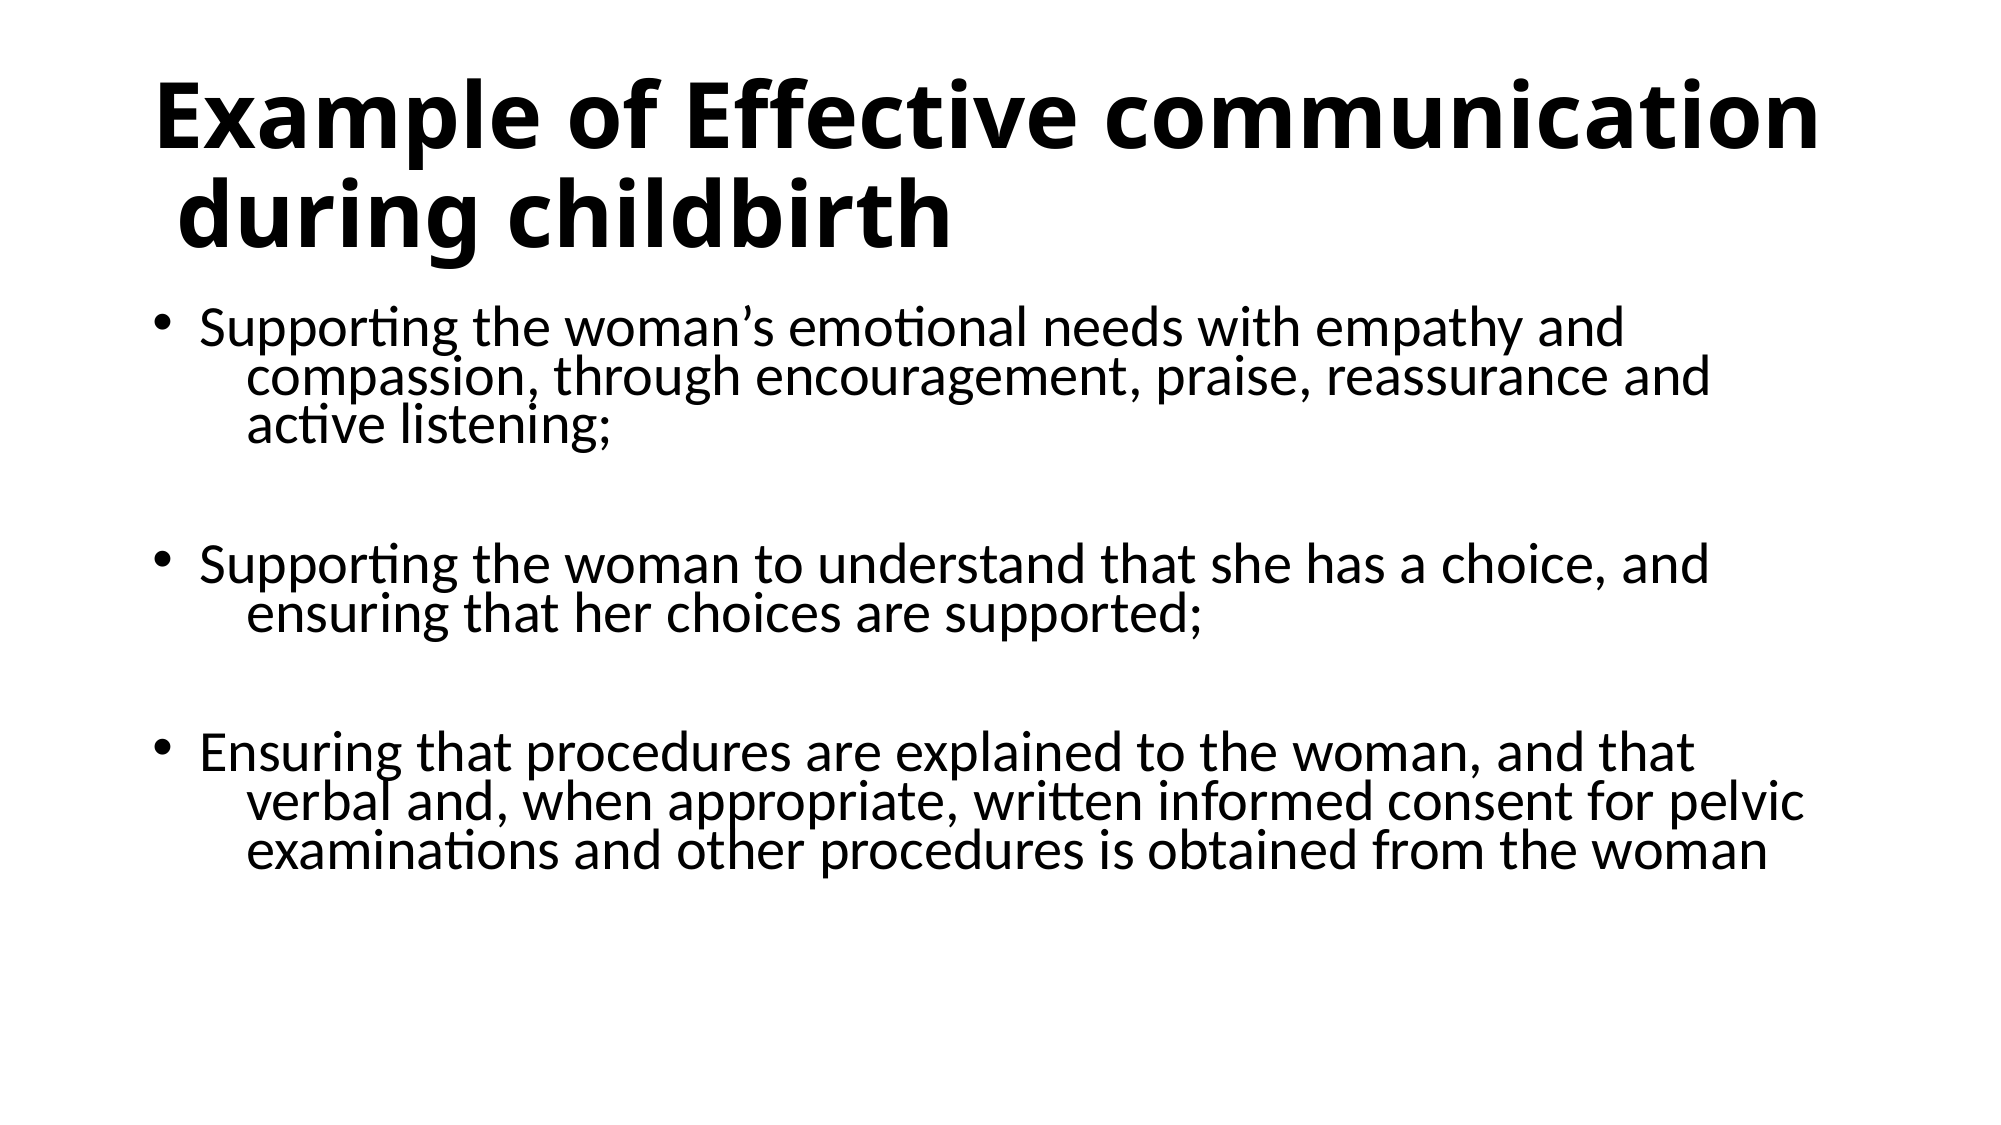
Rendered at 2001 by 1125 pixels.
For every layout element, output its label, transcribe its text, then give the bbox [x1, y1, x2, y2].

list Supporting the woman’s emotional needs with empathy and compassion, through encouragement, praise, reassurance and active listening; Supporting the woman to understand that she has a choice, and ensuring that her choices are supported; Ensuring that procedures are explained to the woman, and that verbal and, when appropriate, written informed consent for pelvic examinations and other procedures is obtained from the woman [137, 299, 1863, 1014]
title Example of Effective communication during childbirth [137, 59, 1863, 278]
